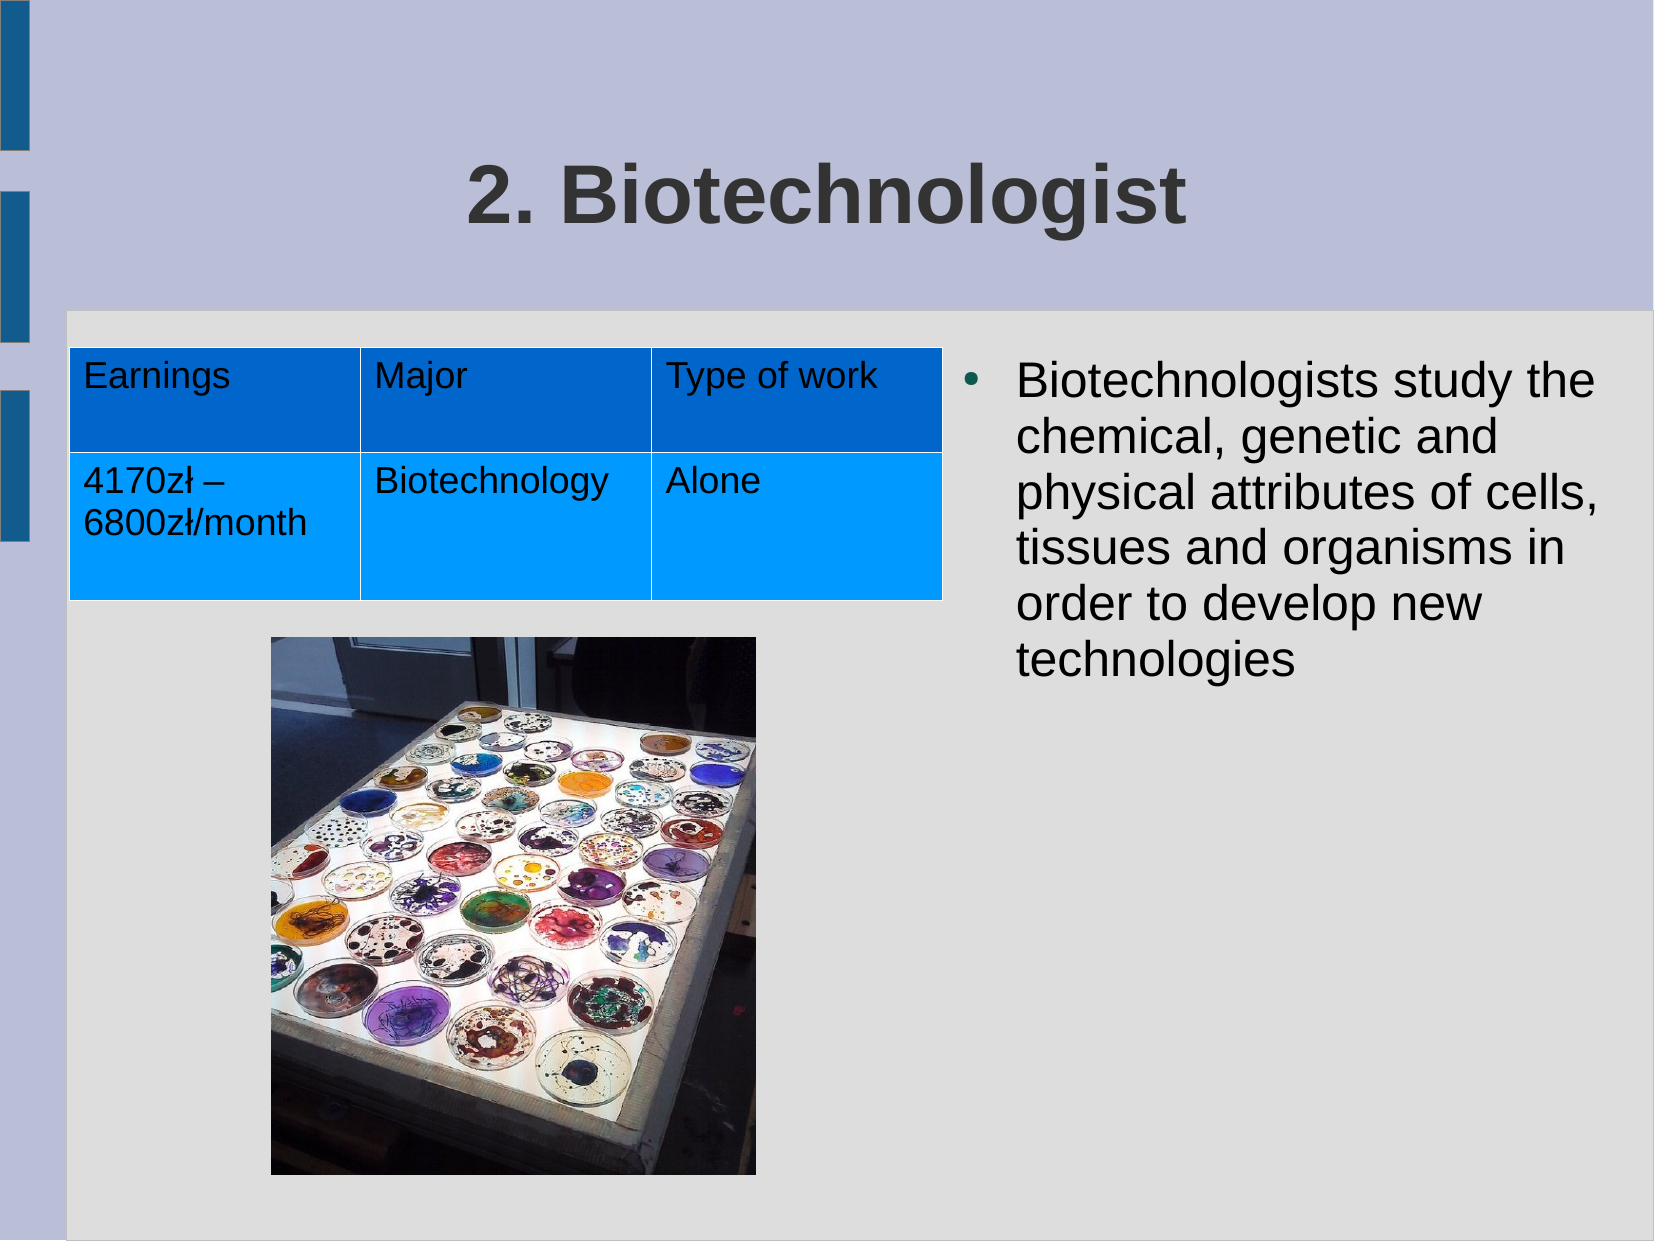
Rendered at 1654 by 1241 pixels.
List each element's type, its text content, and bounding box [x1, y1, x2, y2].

table_cell Biotechnology [361, 453, 651, 600]
title 2. Biotechnologist [121, 91, 1534, 299]
table_header Type of work [652, 348, 942, 452]
list Biotechnologists study the chemical, genetic and physical attributes of cells, tissues and organisms in order to develop new technologies [944, 352, 1634, 1134]
table_header Major [361, 348, 651, 452]
picture [271, 637, 756, 1175]
table_cell Alone [652, 453, 942, 600]
table_header Earnings [70, 348, 360, 452]
table_cell 4170zł – 6800zł/month [70, 453, 360, 600]
